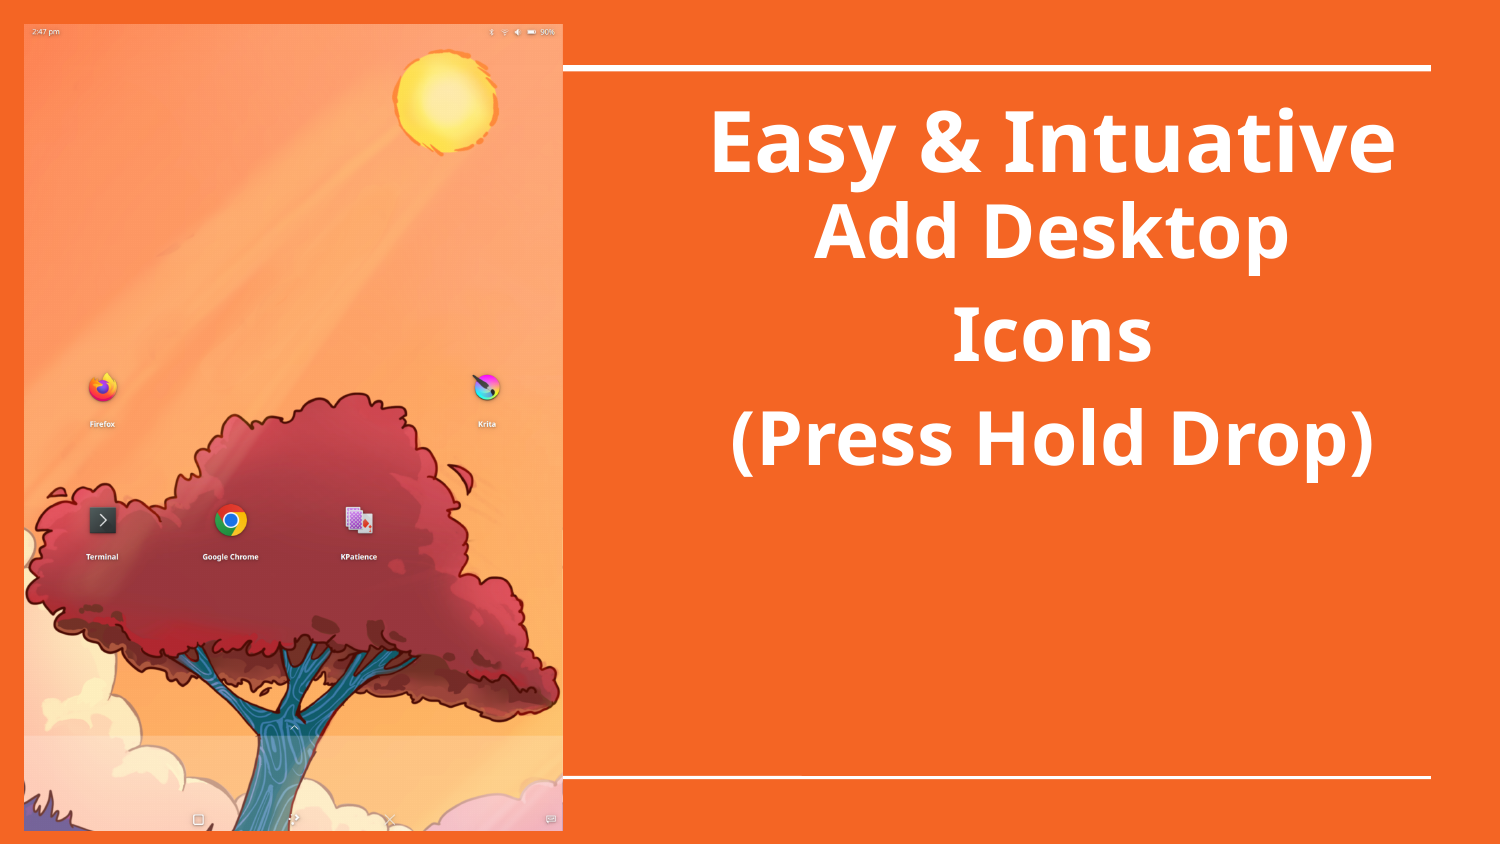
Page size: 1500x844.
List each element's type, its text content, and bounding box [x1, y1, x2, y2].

picture [24, 24, 563, 831]
title Easy & Intuative [674, 72, 1432, 225]
subtitle Add Desktop Icons (Press Hold Drop) [705, 260, 1401, 496]
